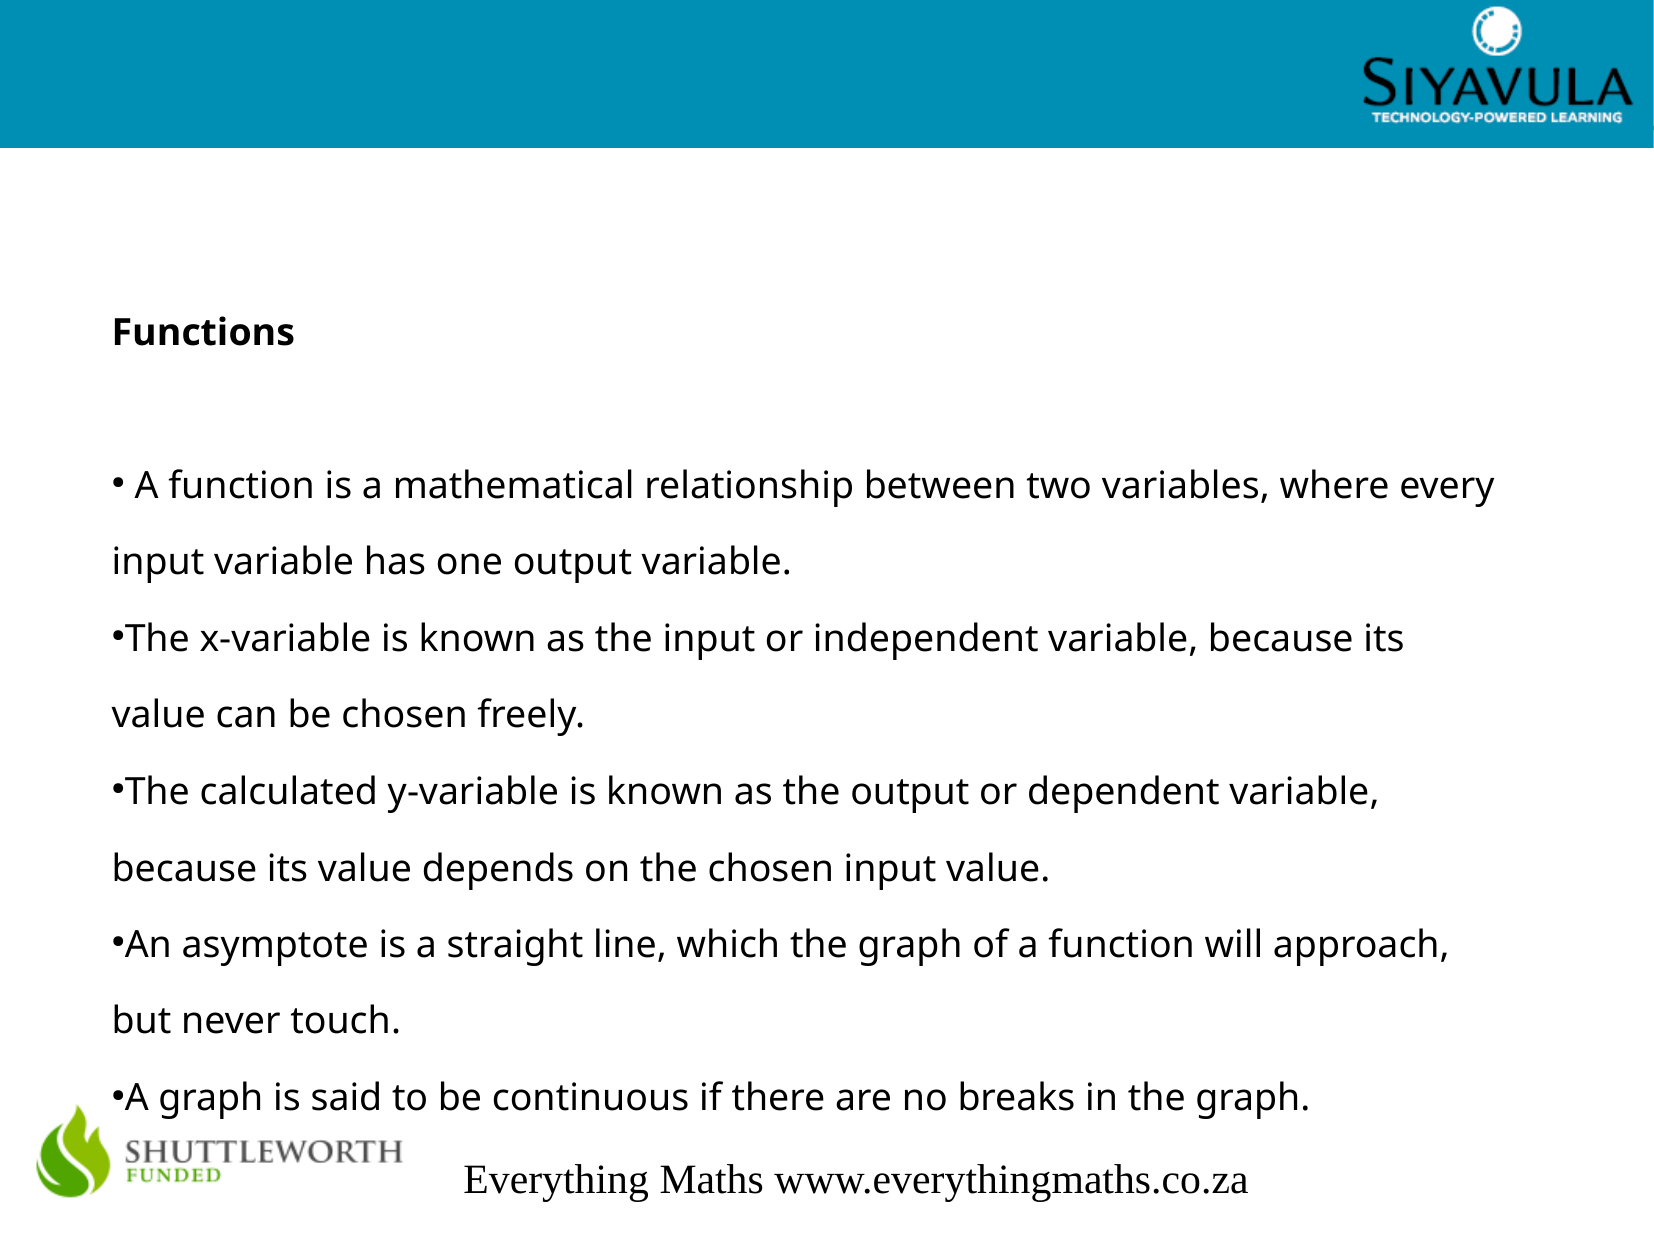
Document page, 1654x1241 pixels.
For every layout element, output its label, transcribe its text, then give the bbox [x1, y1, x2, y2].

text_box Everything Maths www.everythingmaths.co.za [354, 1151, 1359, 1211]
text_box Functions A function is a mathematical relationship between two variables, where every input variable has one output variable. The x-variable is known as the input or independent variable, because its value can be chosen freely. The calculated y-variable is known as the output or dependent variable, because its value depends on the chosen input value. An asymptote is a straight line, which the graph of a function will approach, but never touch. A graph is said to be continuous if there are no breaks in the graph. [96, 272, 1515, 1068]
